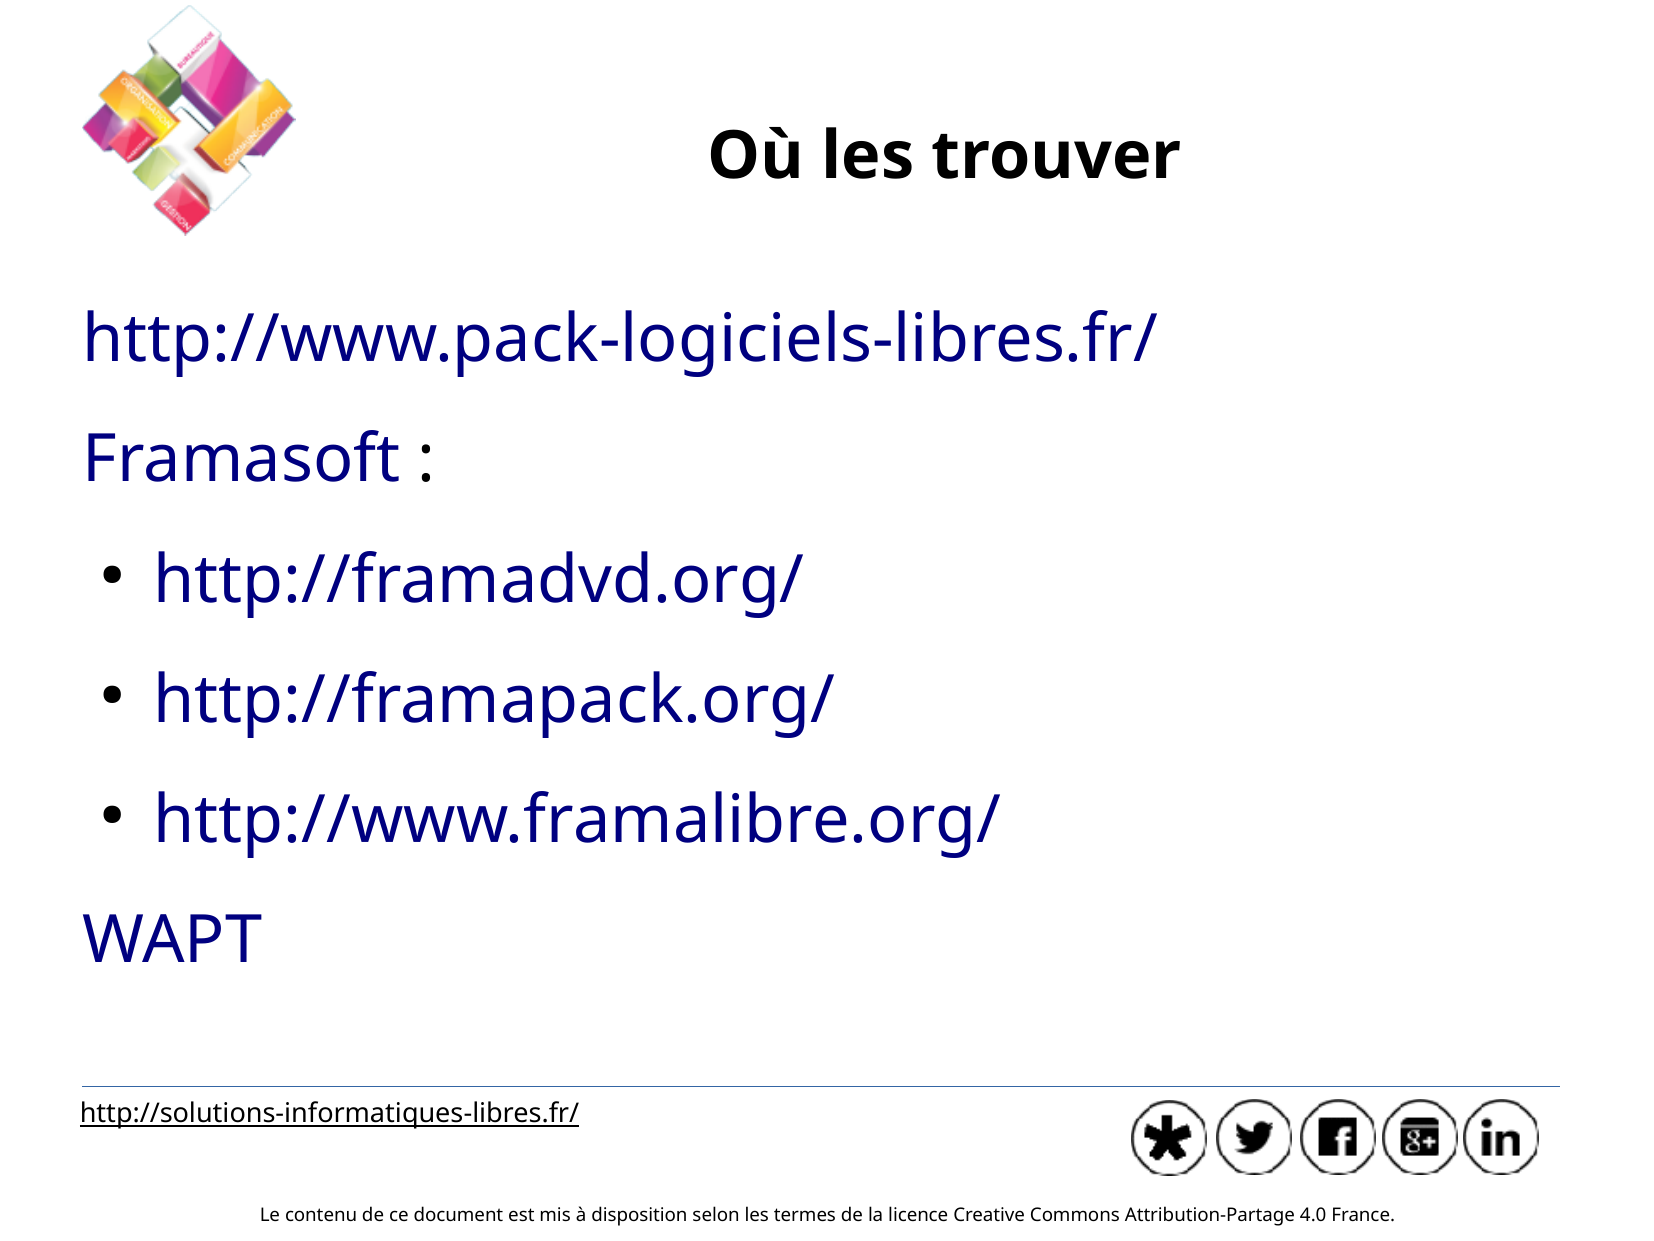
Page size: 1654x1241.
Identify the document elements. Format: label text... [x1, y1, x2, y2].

list http://www.pack-logiciels-libres.fr/ Framasoft : http://framadvd.org/ http://framapack.org/ http://www.framalibre.org/ WAPT [82, 290, 1571, 1010]
picture [1300, 1099, 1376, 1175]
picture [1382, 1099, 1458, 1175]
picture [82, 5, 296, 236]
picture [1216, 1099, 1292, 1175]
picture [1131, 1100, 1207, 1176]
title Où les trouver [318, 49, 1571, 257]
picture [1463, 1099, 1539, 1175]
